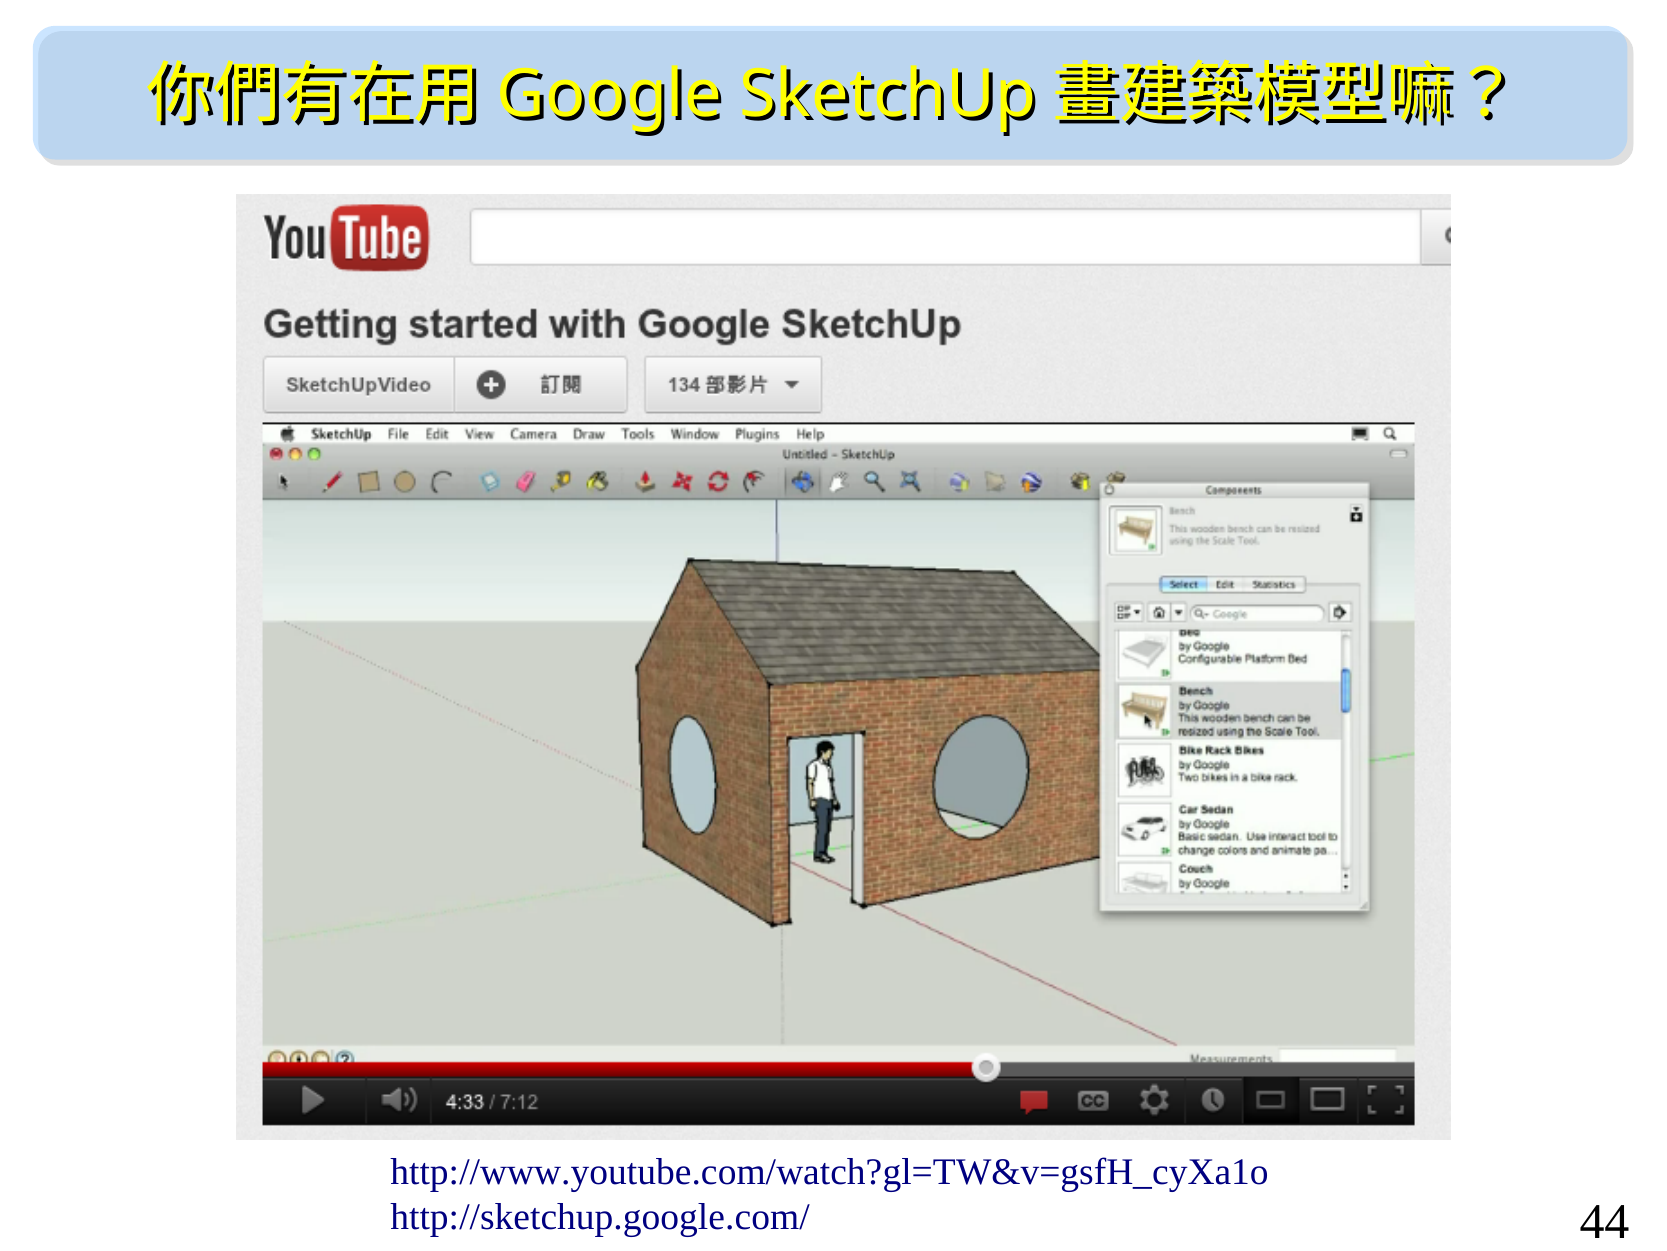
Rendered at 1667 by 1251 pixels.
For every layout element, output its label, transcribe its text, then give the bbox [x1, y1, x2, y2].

picture [236, 194, 1451, 1140]
text_box http://www.youtube.com/watch?gl=TW&v=gsfH_cyXa1o http://sketchup.google.com/ [375, 1139, 1295, 1245]
title 你們有在用Google SketchUp畫建築模型嘛？ [0, 0, 1667, 184]
